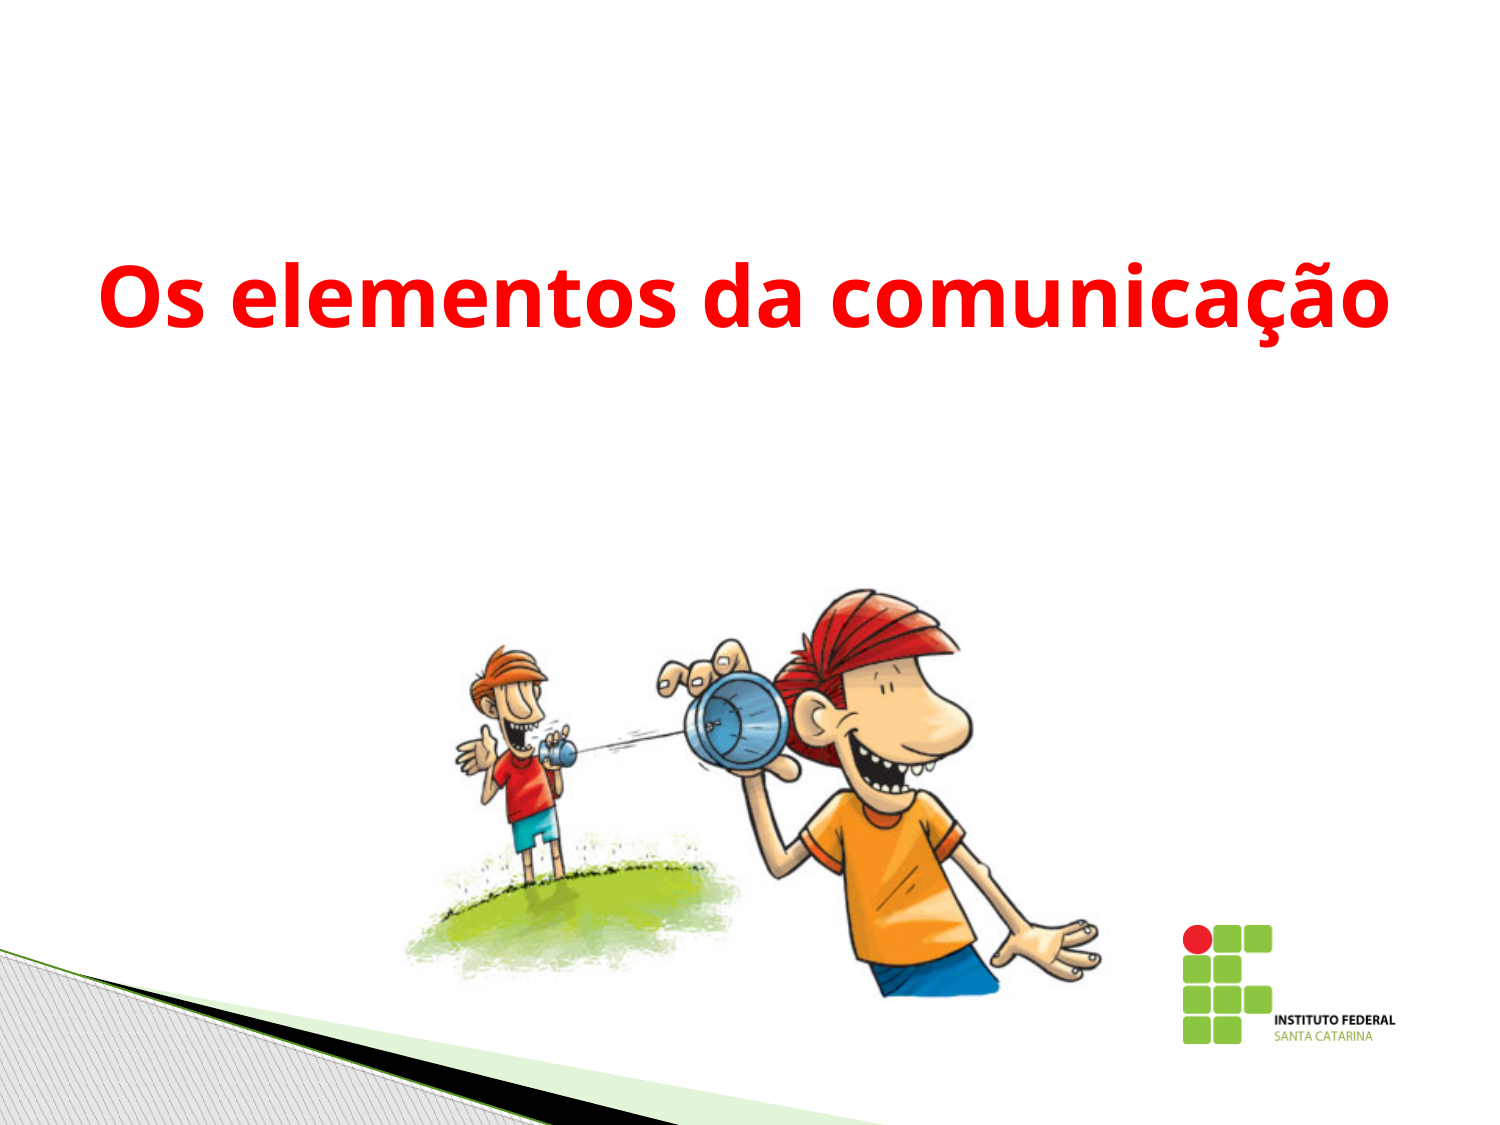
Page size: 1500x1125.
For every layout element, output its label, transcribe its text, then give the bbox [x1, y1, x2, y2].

picture [1183, 925, 1396, 1044]
picture [398, 550, 1149, 1028]
title Os elementos da comunicação [82, 199, 1432, 387]
